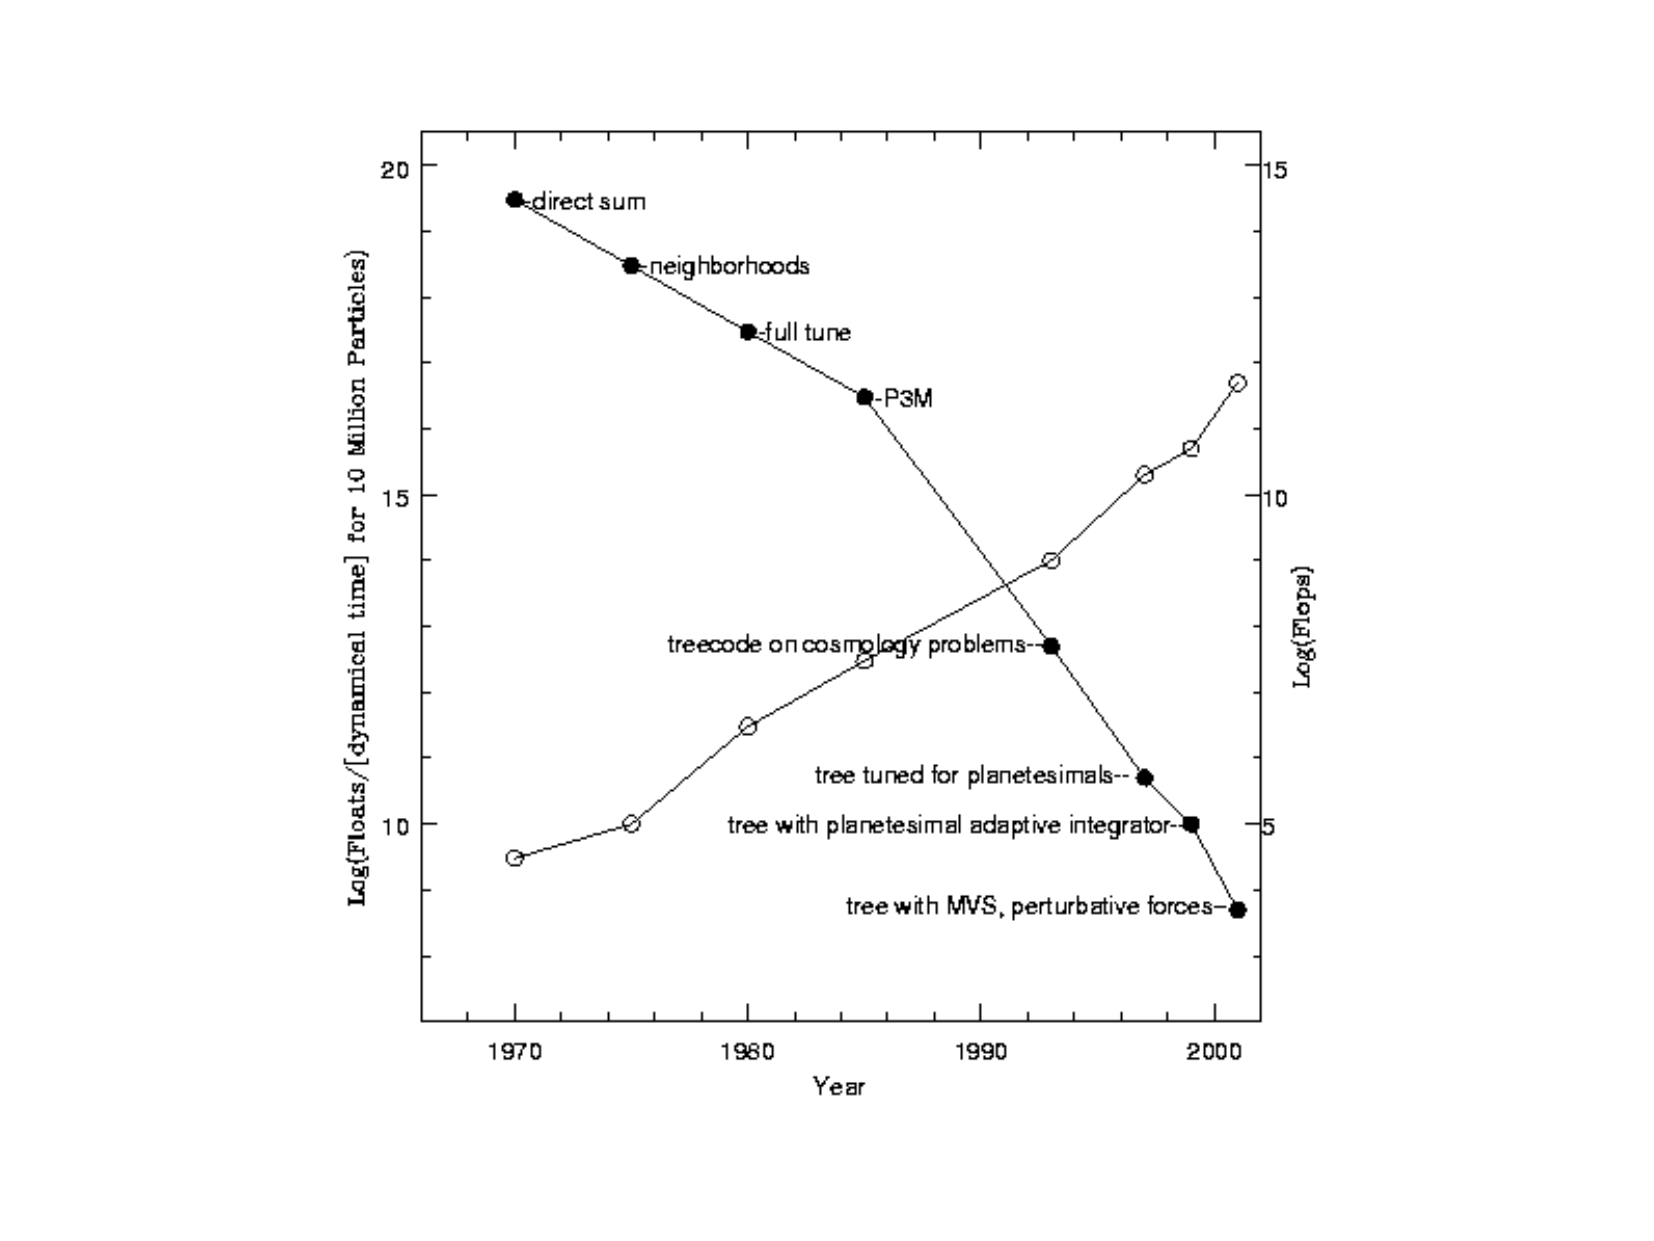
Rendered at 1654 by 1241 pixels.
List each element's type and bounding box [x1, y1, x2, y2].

picture [201, 0, 1472, 1241]
